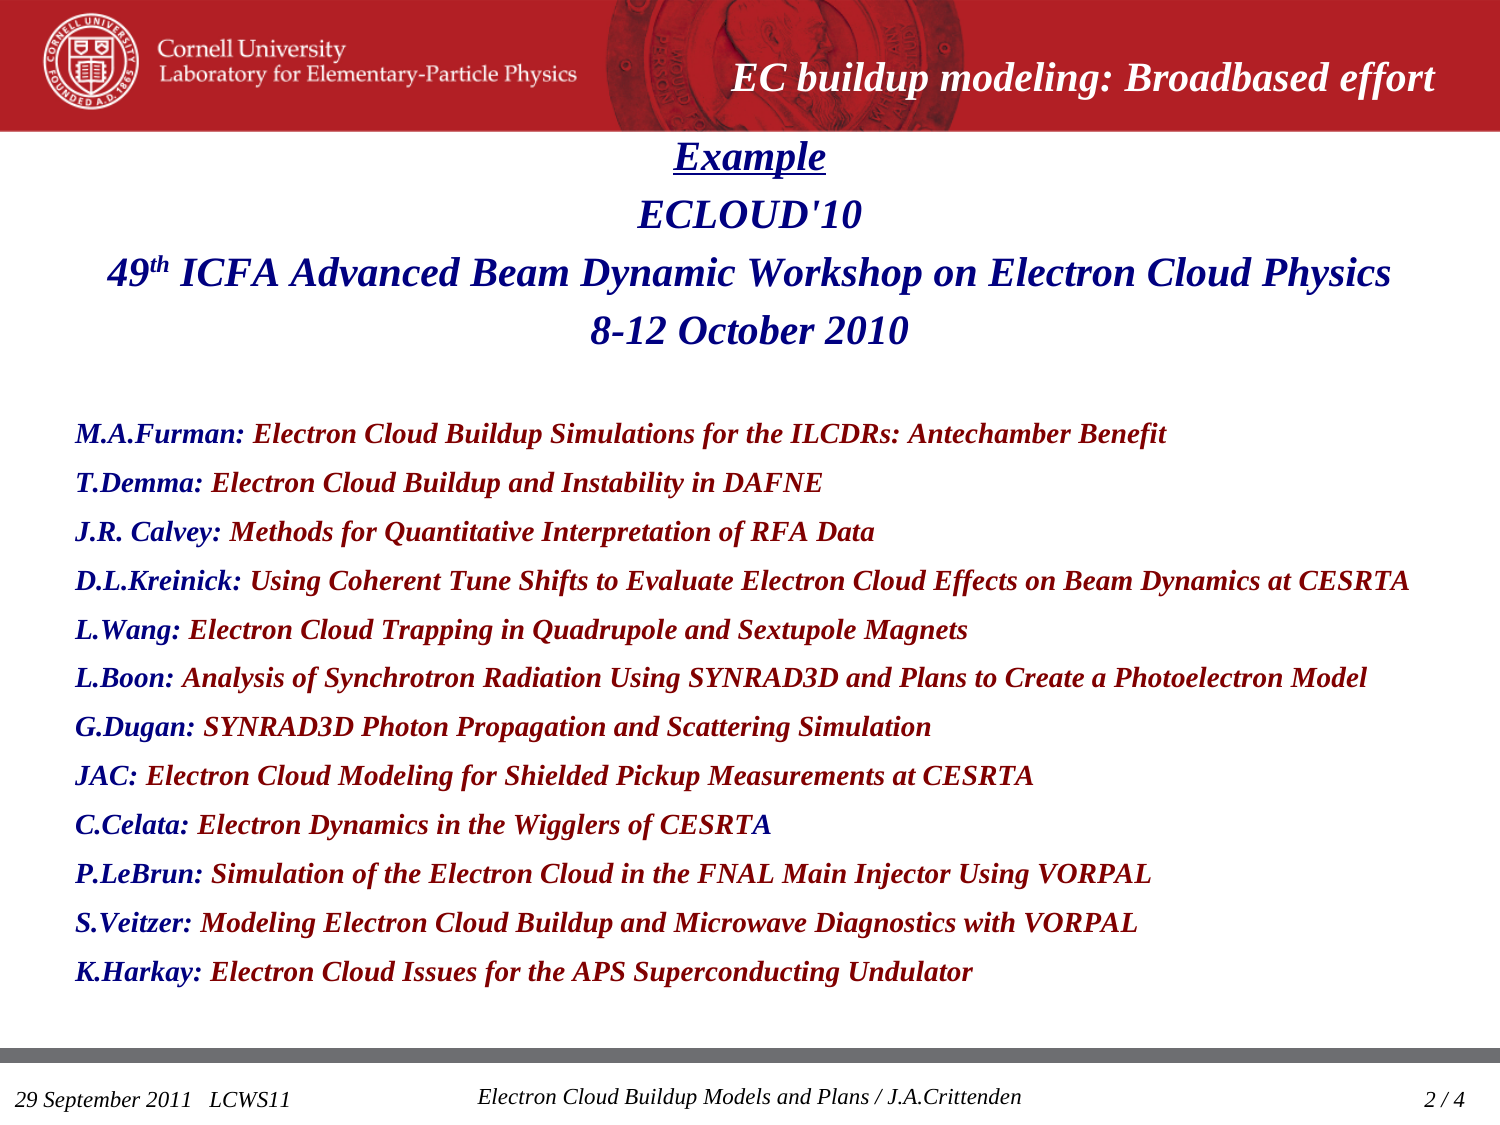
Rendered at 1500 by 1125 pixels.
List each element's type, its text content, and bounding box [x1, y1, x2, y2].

title Example ECLOUD'10 49th ICFA Advanced Beam Dynamic Workshop on Electron Cloud Physics 8-12 October 2010 [75, 121, 1426, 354]
title EC buildup modeling: Broadbased effort [675, 0, 1492, 142]
picture [1492, 0, 1500, 132]
picture [0, 0, 675, 132]
title M.A.Furman: Electron Cloud Buildup Simulations for the ILCDRs: Antechamber Benefit T.Demma: Electron Cloud Buildup and Instability in DAFNE J.R. Calvey: Methods for Quantitative Interpretation of RFA Data D.L.Kreinick: Using Coherent Tune Shifts to Evaluate Electron Cloud Effects on Beam Dynamics at CESRTA L.Wang: Electron Cloud Trapping in Quadrupole and Sextupole Magnets L.Boon: Analysis of Synchrotron Radiation Using SYNRAD3D and Plans to Create a Photoelectron Model G.Dugan: SYNRAD3D Photon Propagation and Scattering Simulation JAC: Electron Cloud Modeling for Shielded Pickup Measurements at CESRTA C.Celata: Electron Dynamics in the Wigglers of CESRTA P.LeBrun: Simulation of the Electron Cloud in the FNAL Main Injector Using VORPAL S.Veitzer: Modeling Electron Cloud Buildup and Microwave Diagnostics with VORPAL K.Harkay: Electron Cloud Issues for the APS Superconducting Undulator [75, 375, 1426, 1013]
